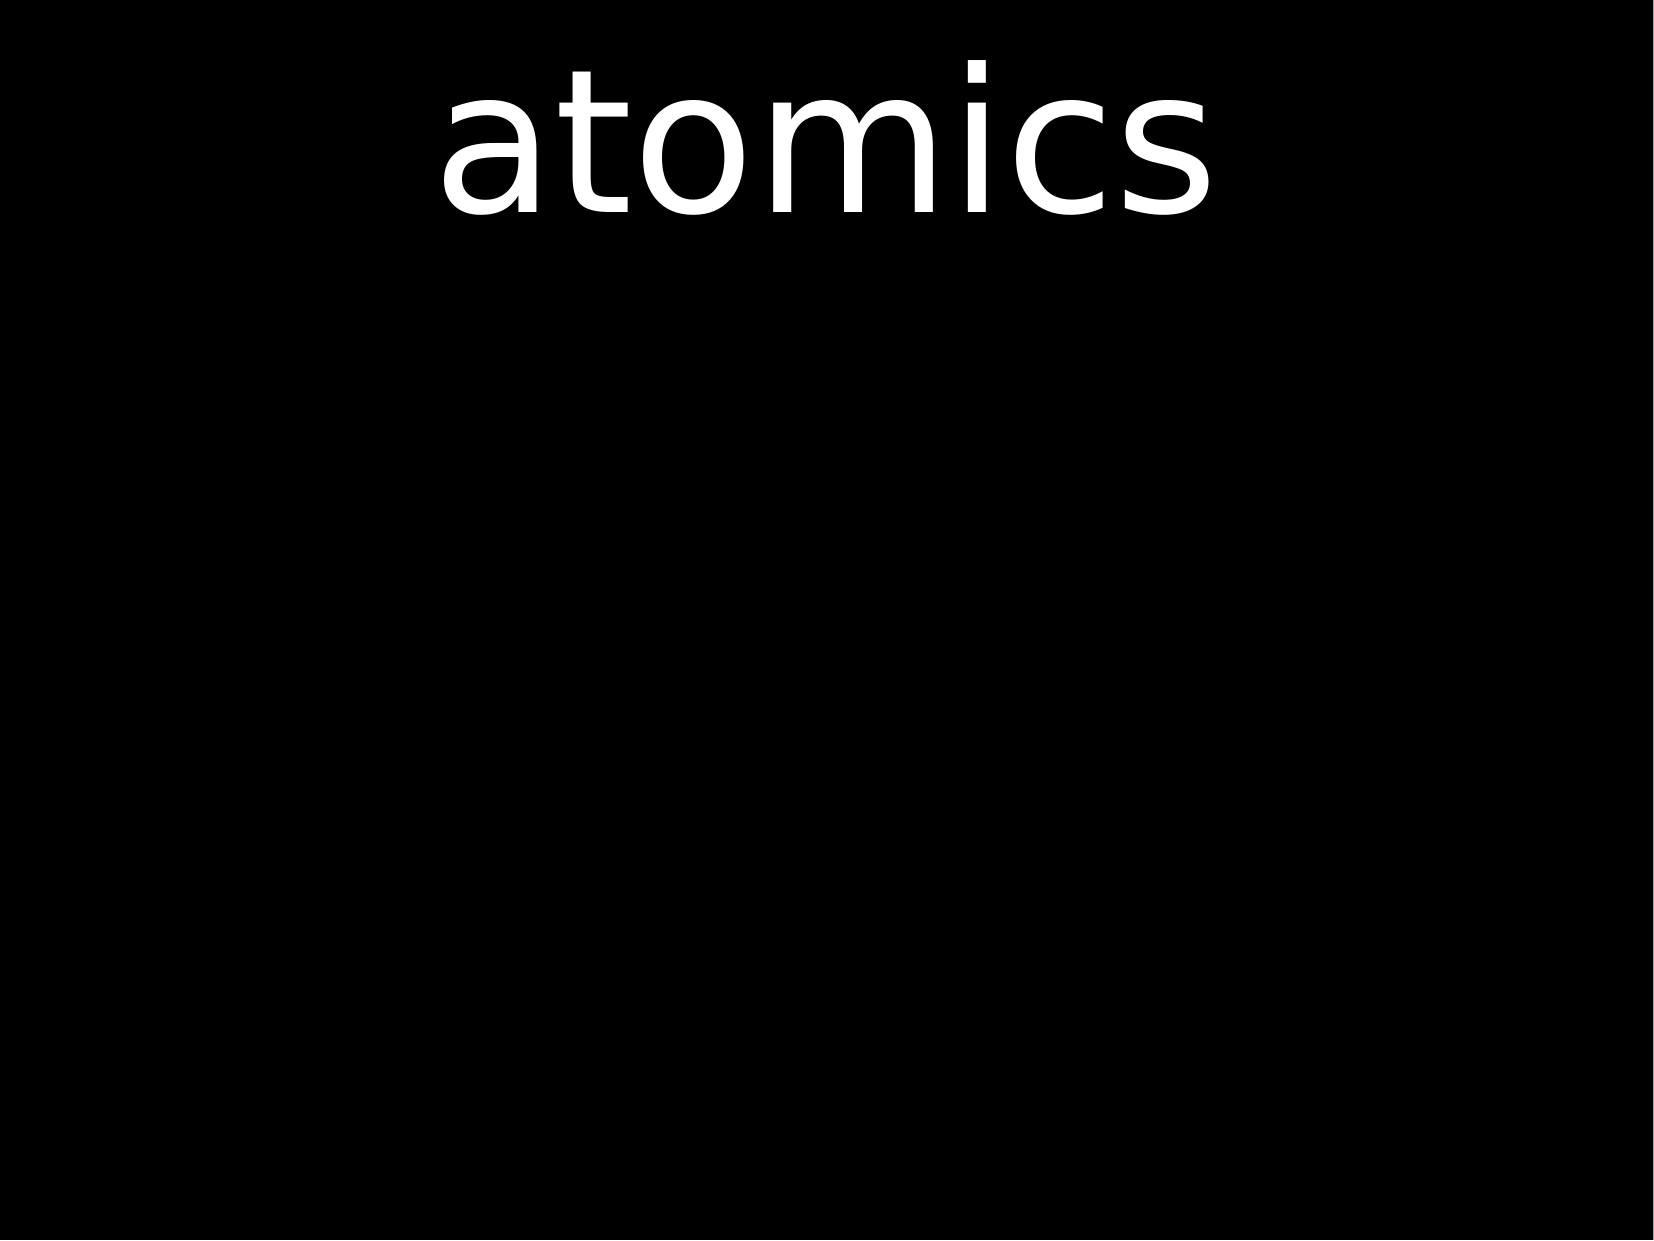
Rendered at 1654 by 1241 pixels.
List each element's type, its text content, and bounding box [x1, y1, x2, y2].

title atomics [82, 35, 1570, 269]
